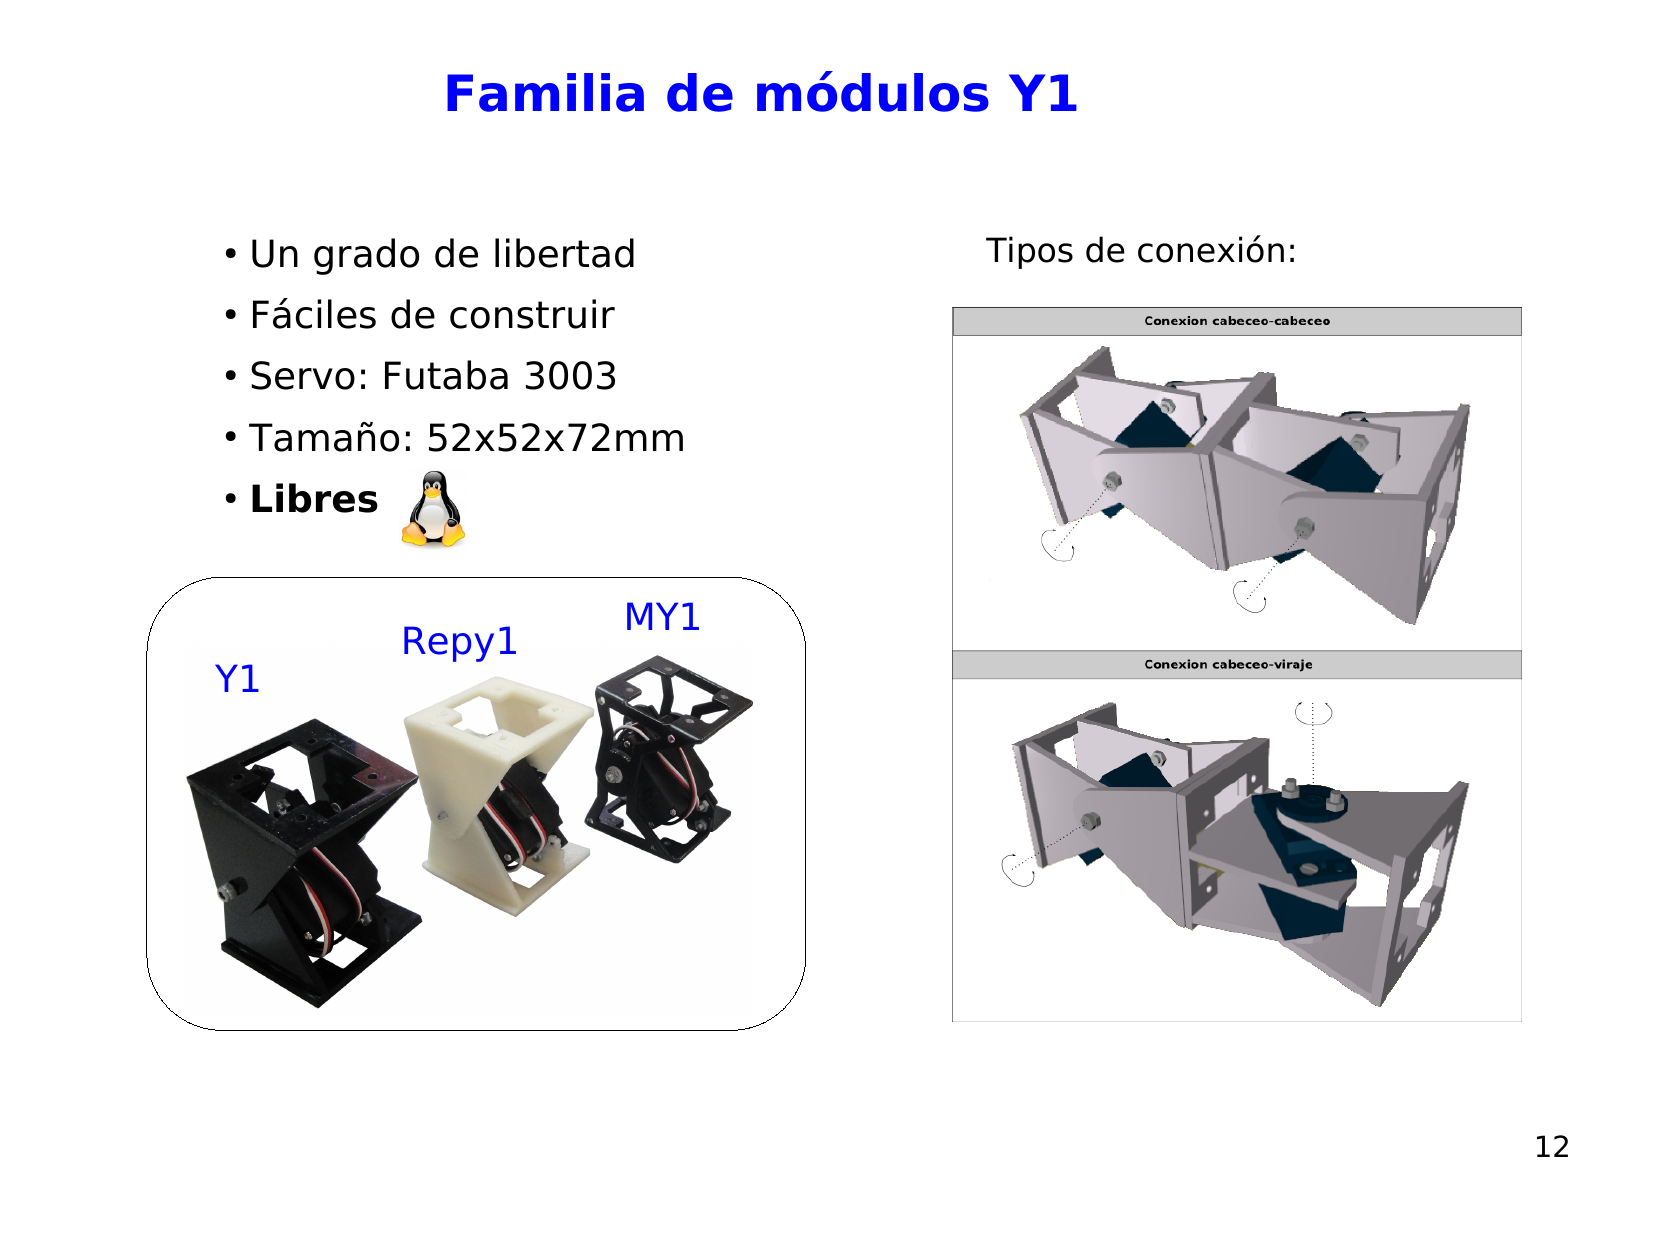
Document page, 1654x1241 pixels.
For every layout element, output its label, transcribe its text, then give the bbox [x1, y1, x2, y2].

text_box Repy1 [386, 612, 543, 671]
picture [179, 641, 757, 1015]
text_box MY1 [608, 588, 739, 648]
text_box Y1 [200, 650, 278, 709]
text_box Un grado de libertad Fáciles de construir Servo: Futaba 3003 Tamaño: 52x52x72mm Libres [209, 225, 702, 529]
text_box Familia de módulos Y1 [428, 57, 1096, 131]
text_box Tipos de conexión: [961, 224, 1498, 283]
picture [952, 307, 1522, 1022]
picture [399, 469, 467, 551]
